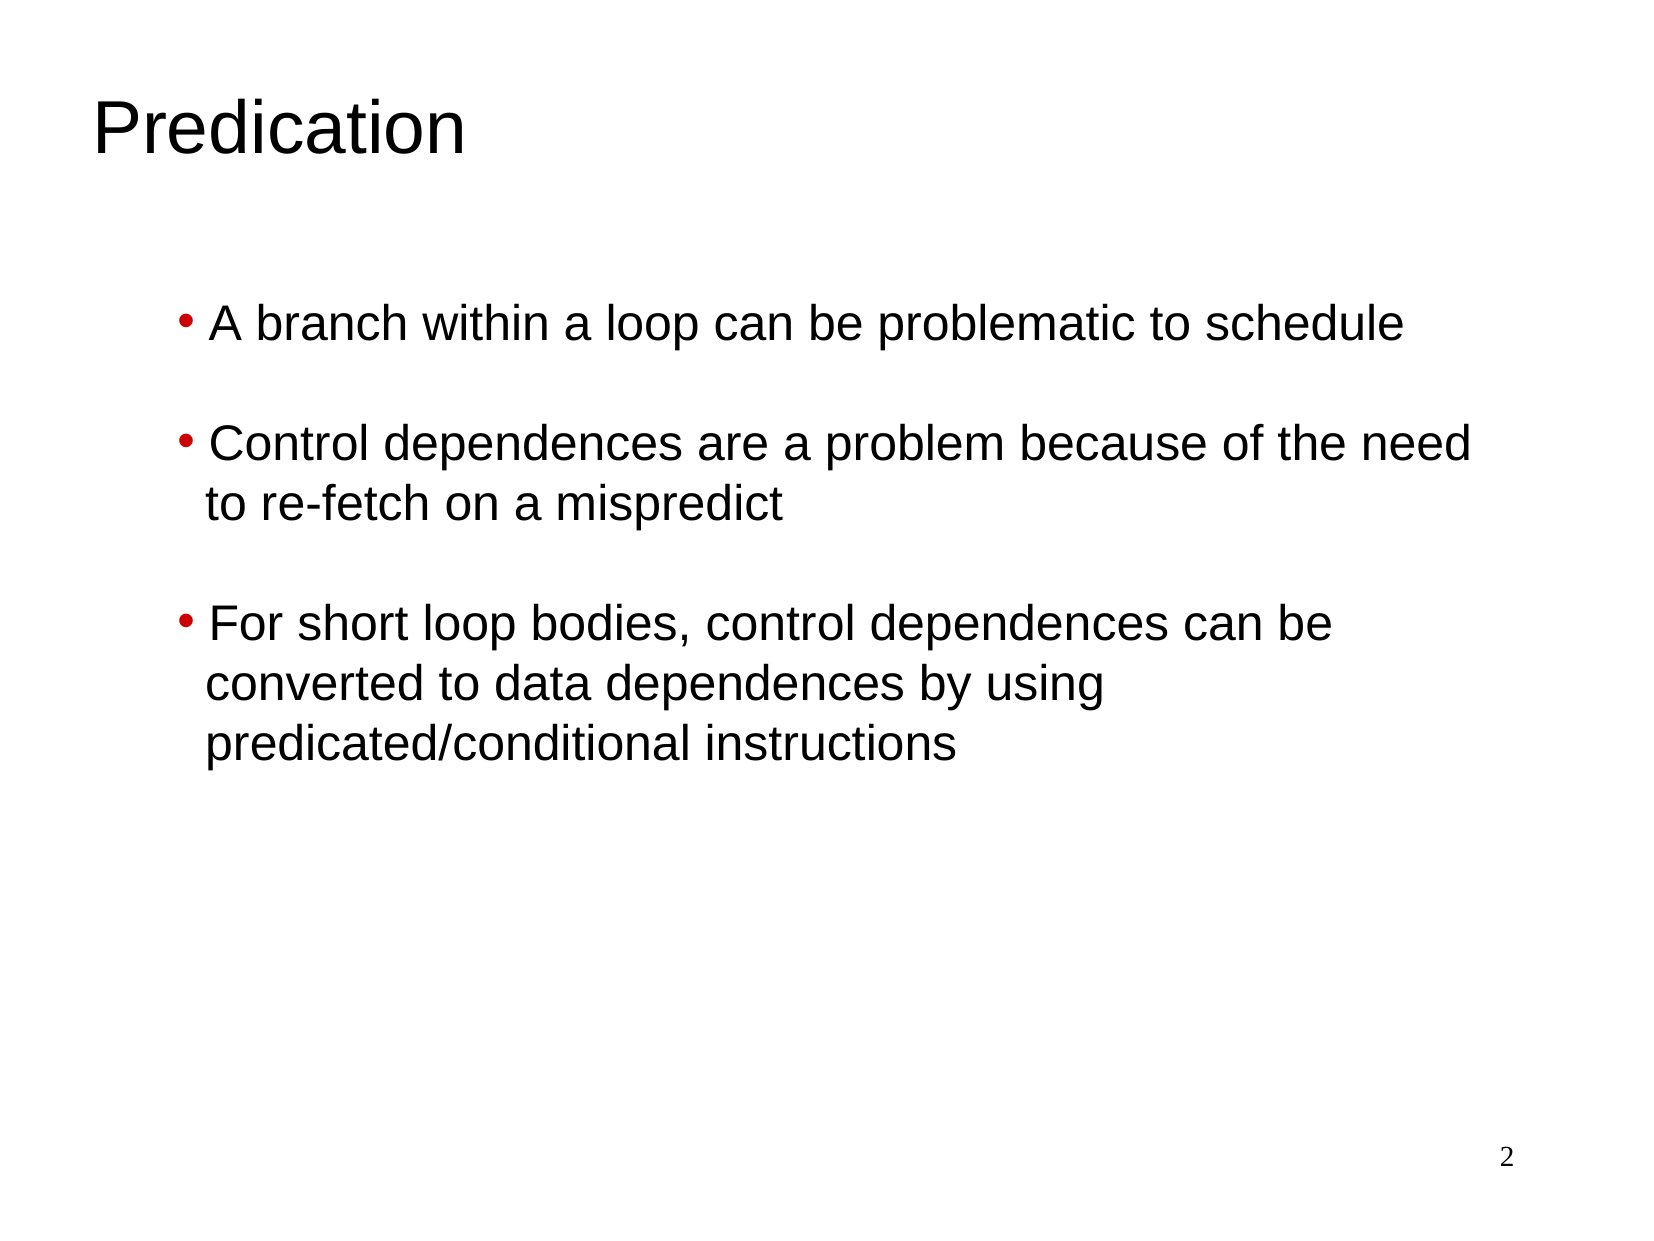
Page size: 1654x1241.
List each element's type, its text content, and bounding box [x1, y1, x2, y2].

text_box 23 [1184, 1129, 1530, 1213]
text_box A branch within a loop can be problematic to schedule Control dependences are a problem because of the need to re-fetch on a mispredict For short loop bodies, control dependences can be converted to data dependences by using predicated/conditional instructions [162, 282, 1488, 779]
text_box Predication [77, 71, 483, 177]
